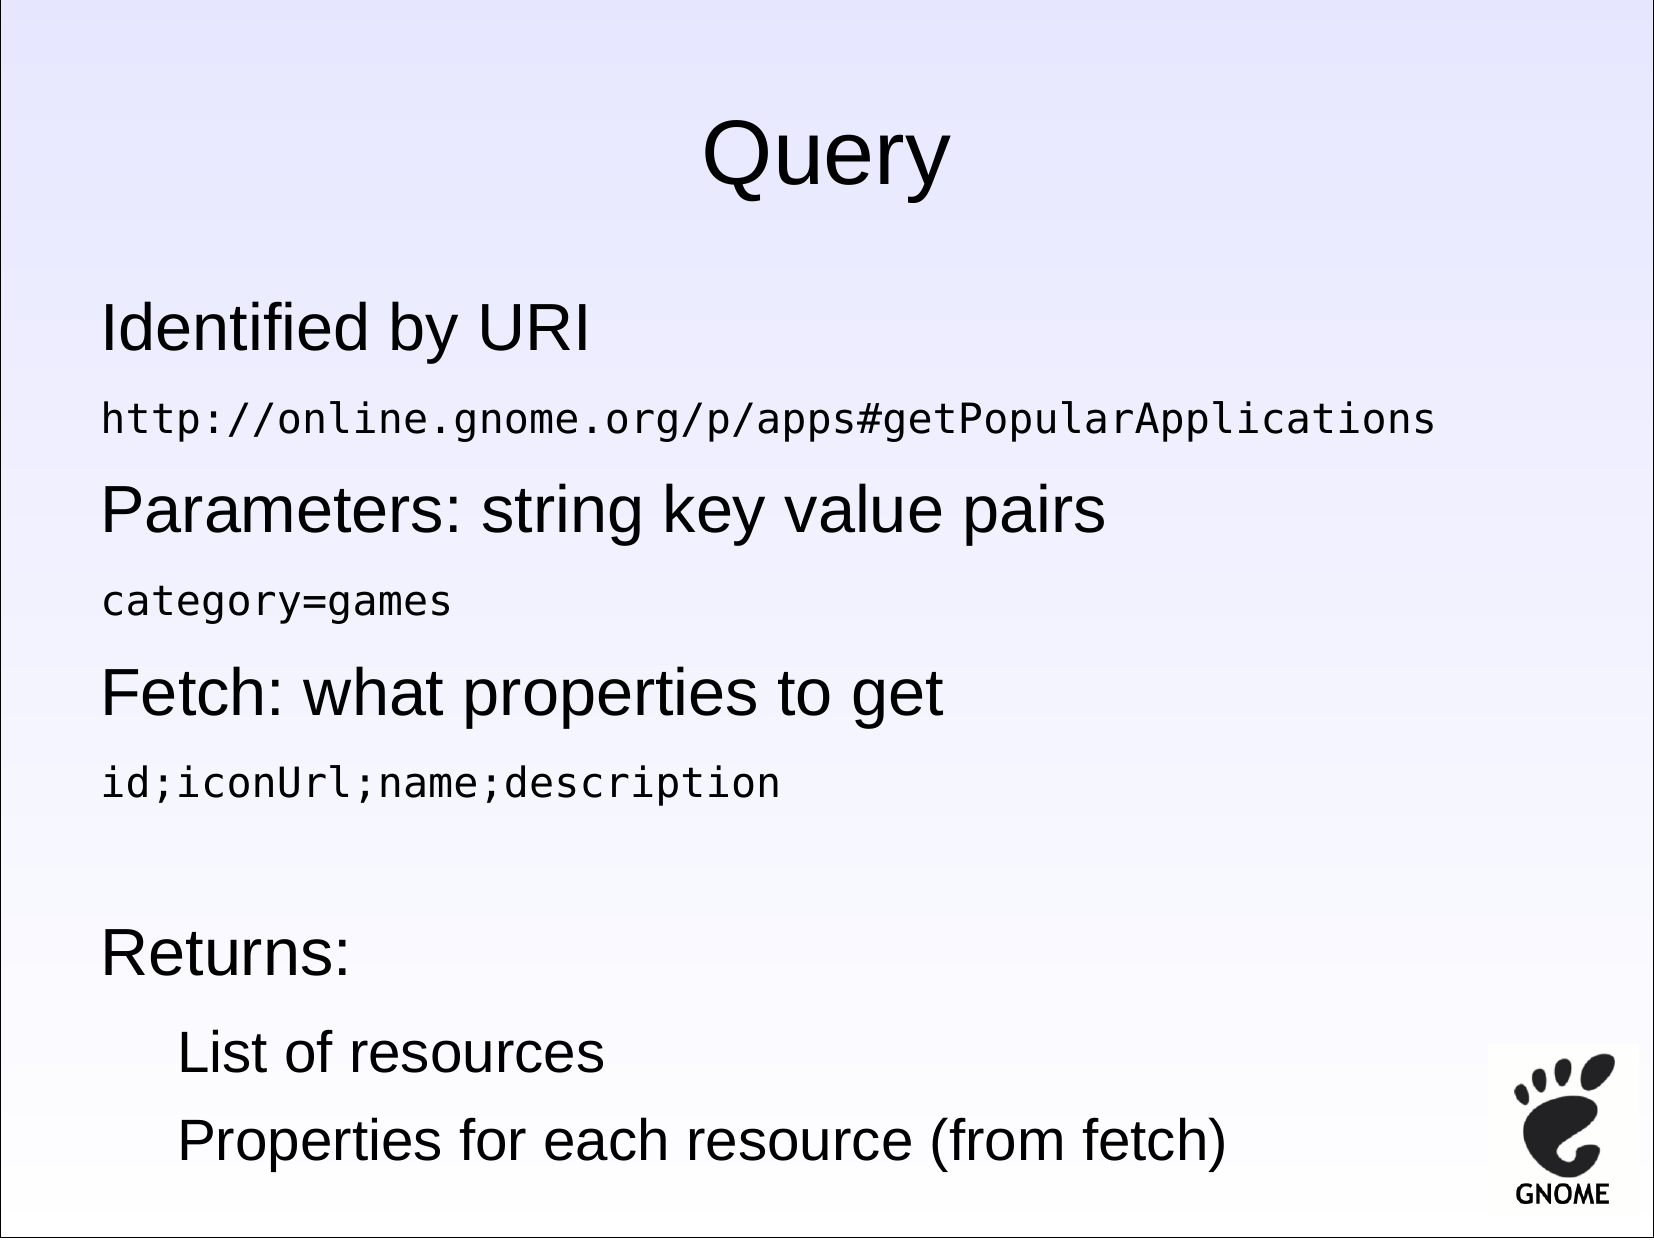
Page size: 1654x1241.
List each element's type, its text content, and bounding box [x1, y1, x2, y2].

title Query [82, 56, 1571, 250]
picture [1488, 1044, 1639, 1216]
list Identified by URI http://online.gnome.org/p/apps#getPopularApplications Parameters: string key value pairs category=games Fetch: what properties to get id;iconUrl;name;description Returns: List of resources Properties for each resource (from fetch) [82, 290, 1571, 1174]
